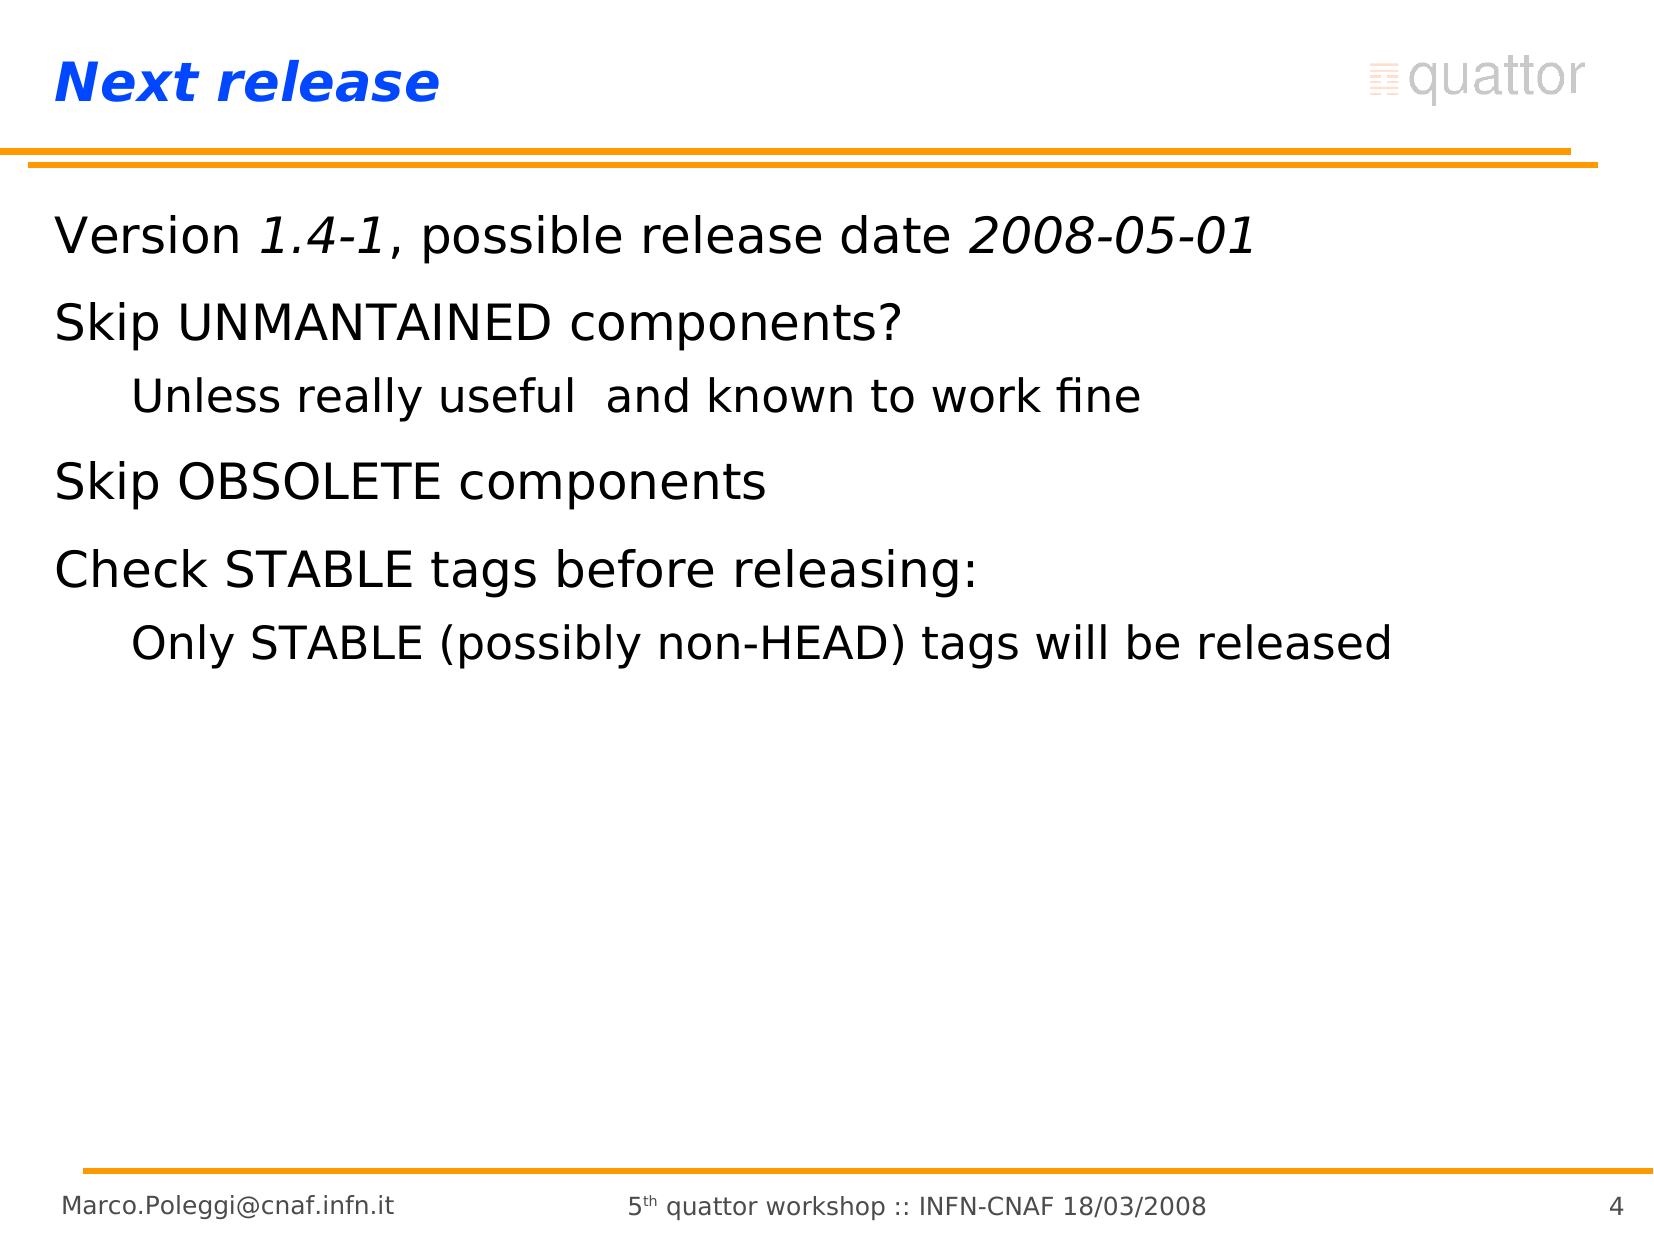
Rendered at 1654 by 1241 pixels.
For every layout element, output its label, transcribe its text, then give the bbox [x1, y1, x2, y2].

list Version 1.4-1, possible release date 2008-05-01 Skip UNMANTAINED components? Unless really useful and known to work fine Skip OBSOLETE components Check STABLE tags before releasing: Only STABLE (possibly non-HEAD) tags will be released [55, 206, 1582, 1103]
title Next release [55, 48, 1351, 116]
